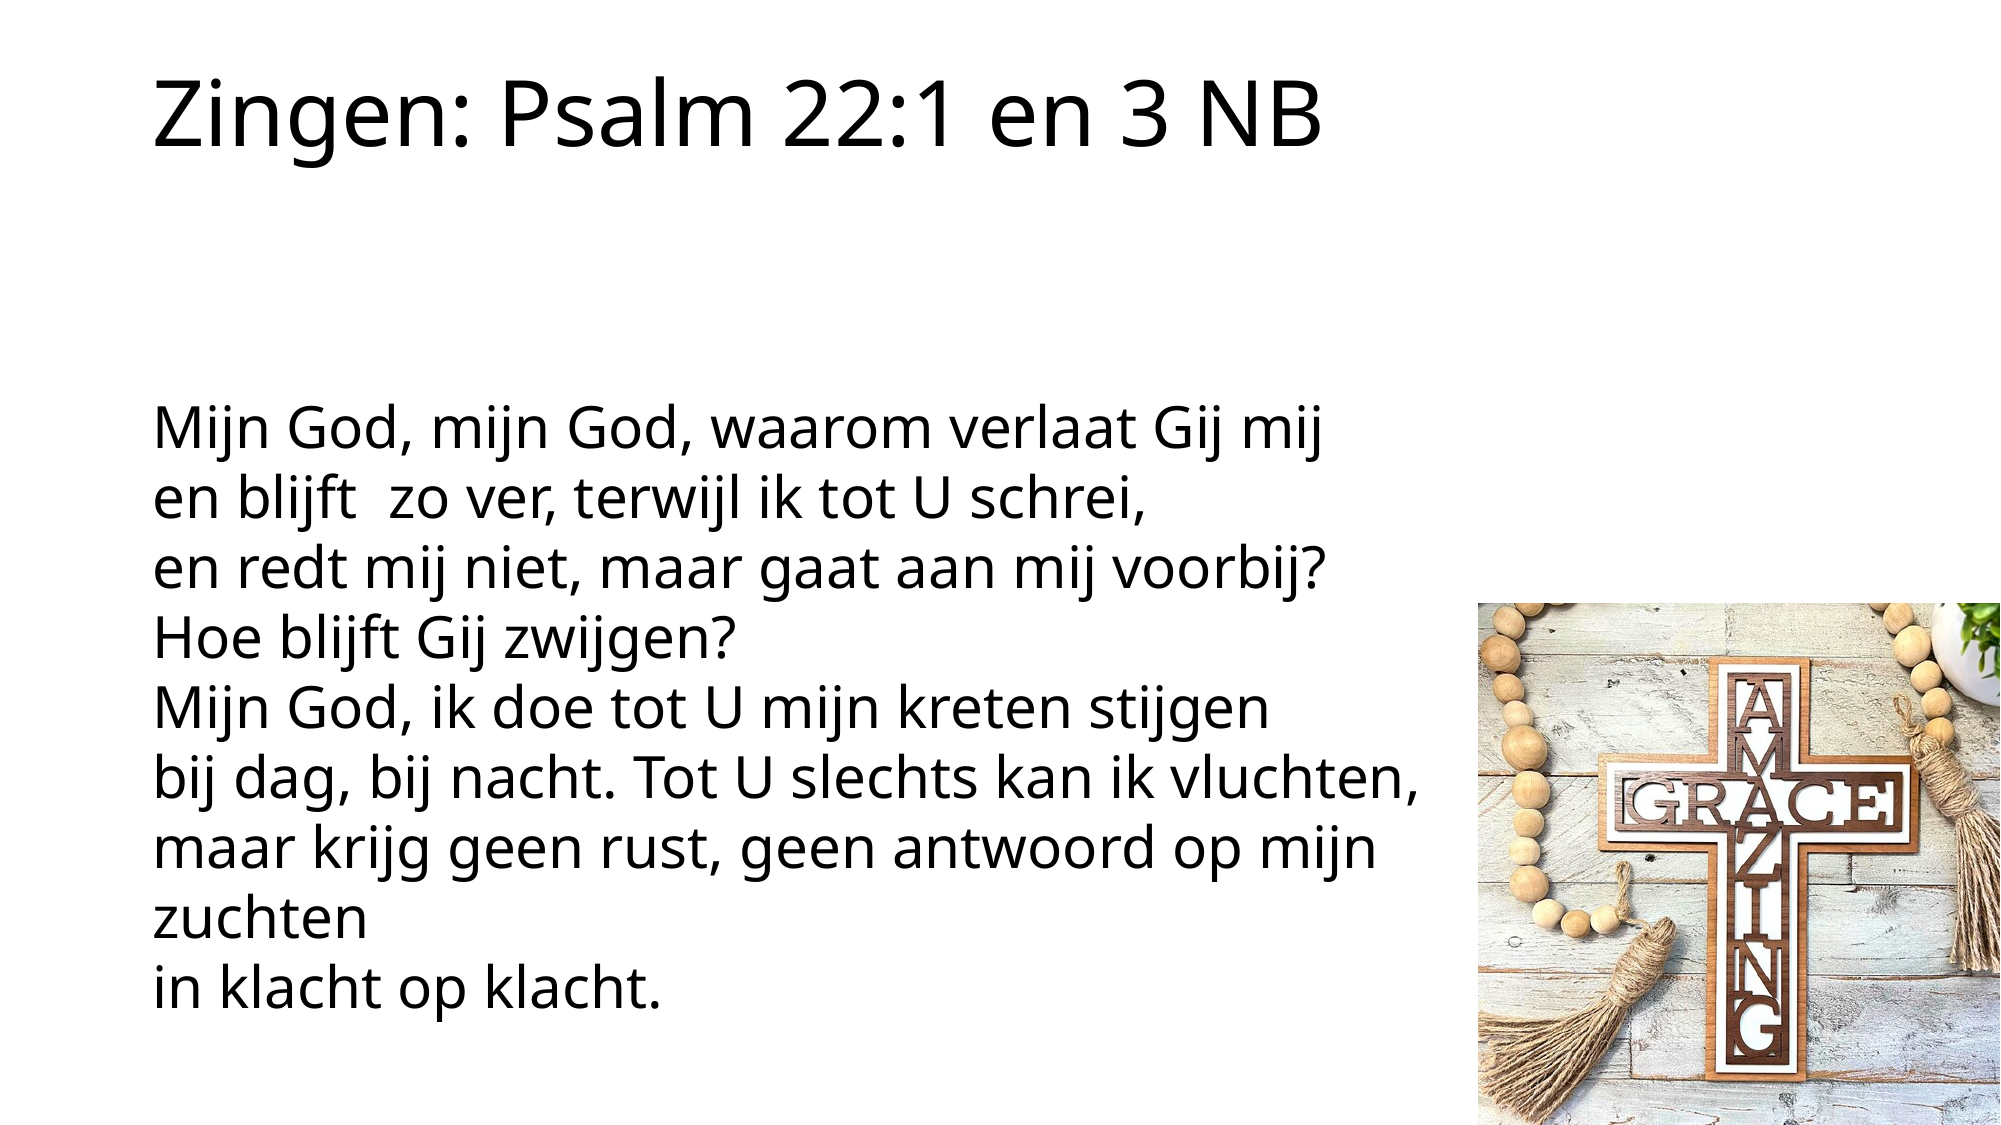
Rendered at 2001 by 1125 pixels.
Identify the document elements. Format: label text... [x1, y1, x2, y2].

picture [1478, 603, 2000, 1125]
text_box Mijn God, mijn God, waarom verlaat Gij mij en blijft zo ver, terwijl ik tot U schrei, en redt mij niet, maar gaat aan mij voorbij? Hoe blijft Gij zwijgen? Mijn God, ik doe tot U mijn kreten stijgen bij dag, bij nacht. Tot U slechts kan ik vluchten, maar krijg geen rust, geen antwoord op mijn zuchten in klacht op klacht. [137, 382, 1514, 1028]
title Zingen: Psalm 22:1 en 3 NB [137, 59, 1863, 278]
